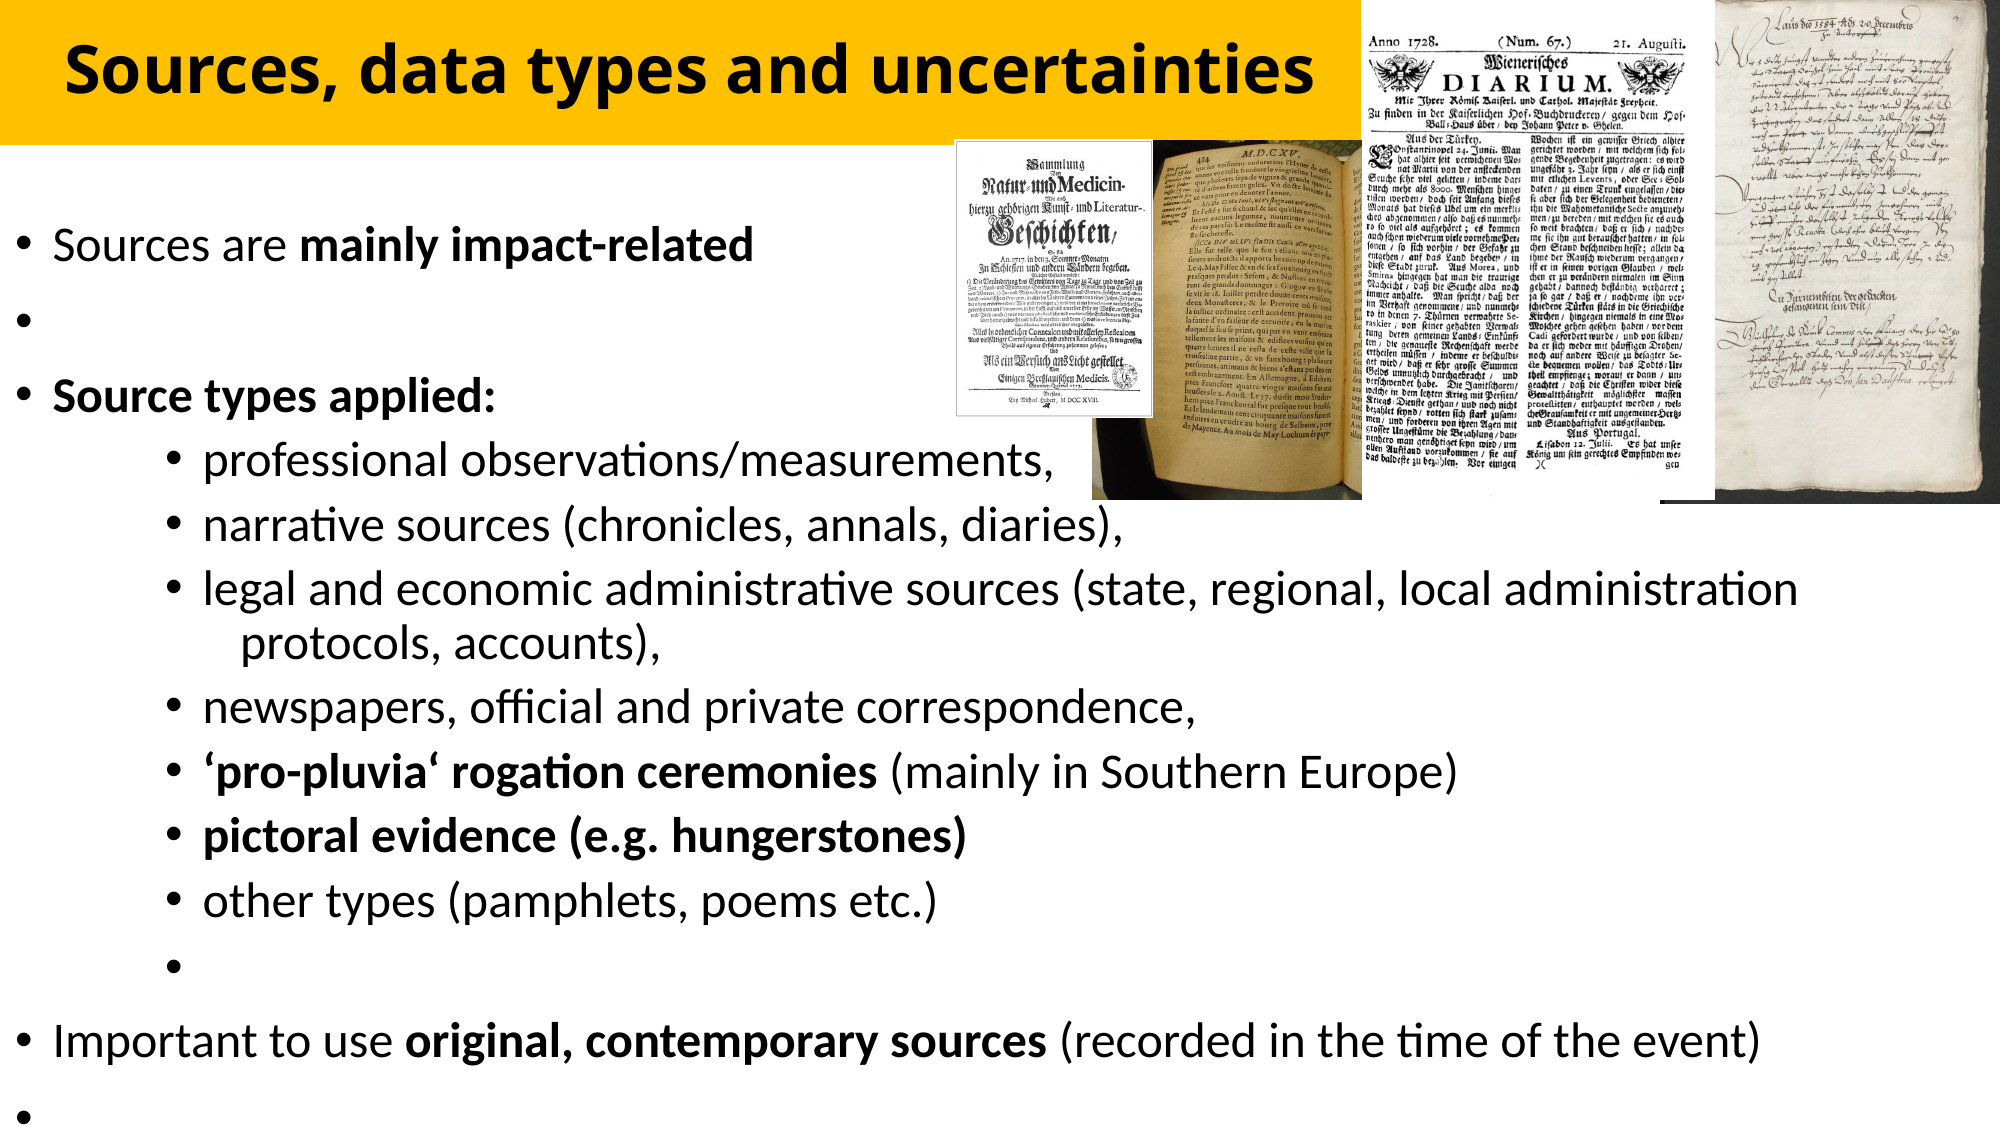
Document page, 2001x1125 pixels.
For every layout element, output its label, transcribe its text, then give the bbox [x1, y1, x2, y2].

title Sources, data types and uncertainties [0, 0, 1361, 144]
list Sources are mainly impact-related Source types applied: professional observations/measurements, narrative sources (chronicles, annals, diaries), legal and economic administrative sources (state, regional, local administration protocols, accounts), newspapers, official and private correspondence, ‘pro-pluvia‘ rogation ceremonies (mainly in Southern Europe) pictoral evidence (e.g. hungerstones) other types (pamphlets, poems etc.) Important to use original, contemporary sources (recorded in the time of the event) [0, 210, 2000, 1125]
picture [954, 0, 2000, 504]
